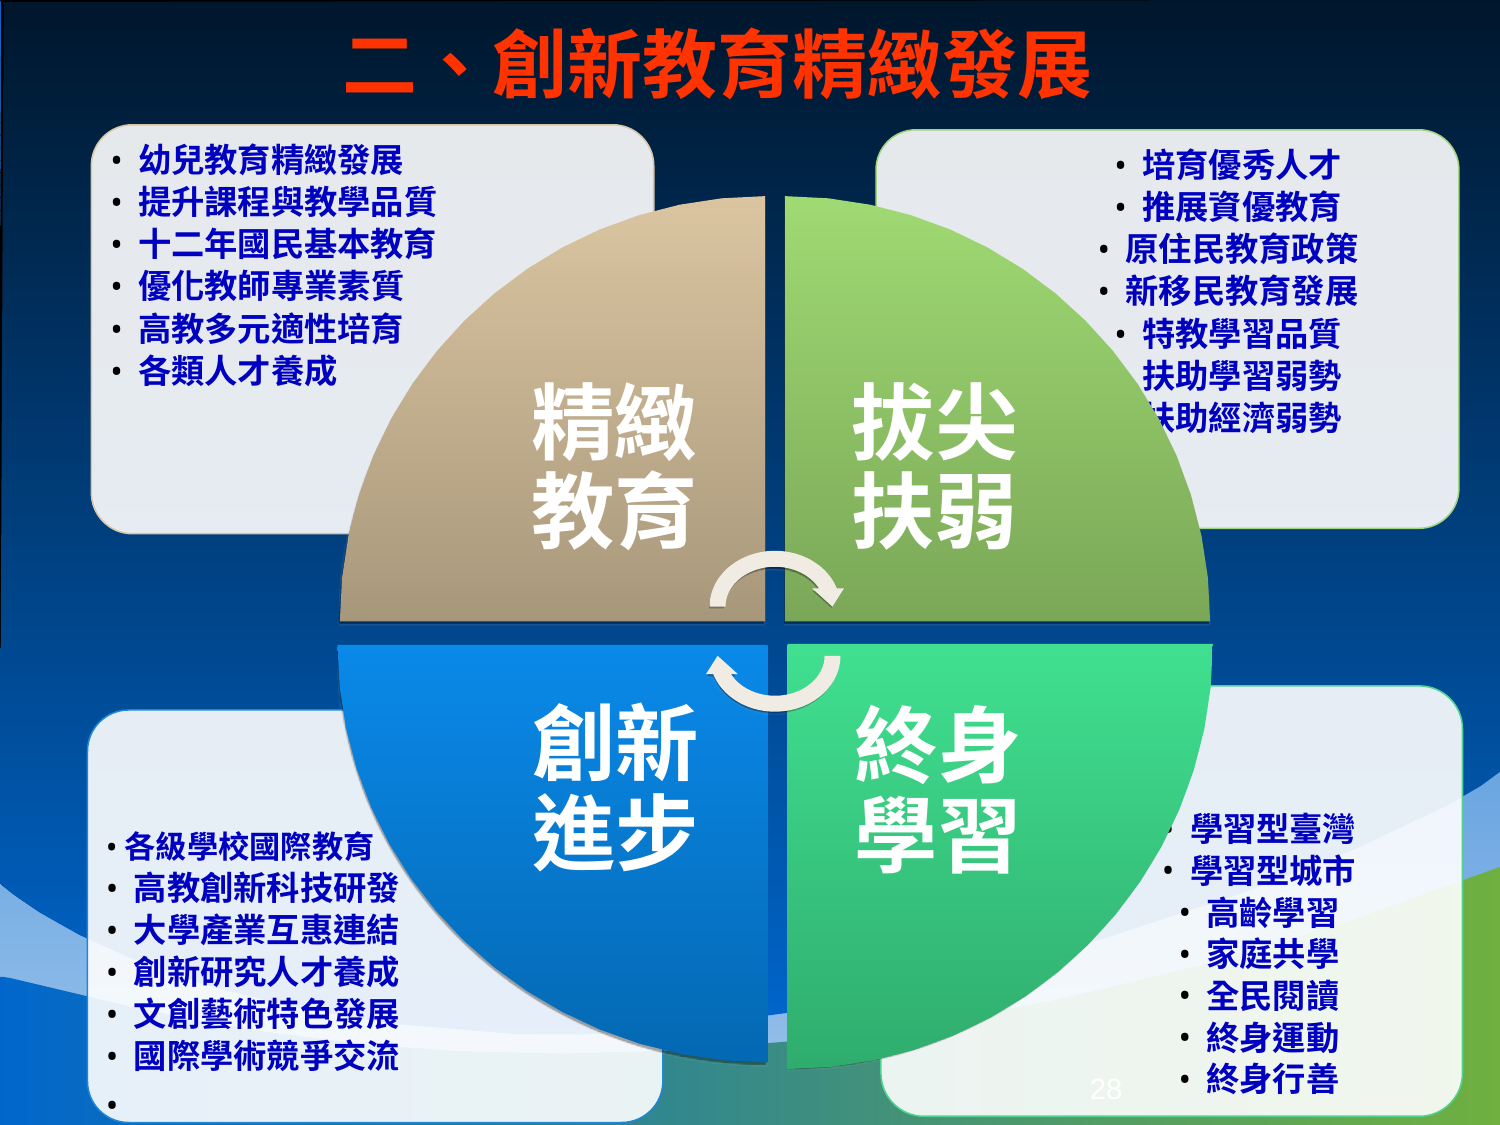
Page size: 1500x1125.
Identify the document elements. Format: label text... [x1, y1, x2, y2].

text_box 幼兒教育精緻發展 提升課程與教學品質 十二年國民基本教育 優化教師專業素質 高教多元適性培育 各類人才養成 [91, 125, 654, 534]
text_box 培育優秀人才 推展資優教育 原住民教育政策 新移民教育發展 特教學習品質 扶助學習弱勢 扶助經濟弱勢 [876, 129, 1459, 529]
text_box [706, 655, 841, 712]
text_box [709, 550, 845, 607]
text_box 創新進步 [337, 644, 768, 1063]
text_box 學習型臺灣 學習型城市 高齡學習 家庭共學 全民閱讀 終身運動 終身行善 [880, 685, 1463, 1117]
text_box 各級學校國際教育 高教創新科技研發 大學產業互惠連結 創新研究人才養成 文創藝術特色發展 國際學術競爭交流 [87, 709, 663, 1123]
text_box 二、創新教育精緻發展 [50, 0, 1386, 125]
text_box 終身學習 [787, 643, 1213, 1070]
text_box 拔尖扶弱 [784, 196, 1211, 622]
text_box 精緻教育 [339, 196, 766, 622]
